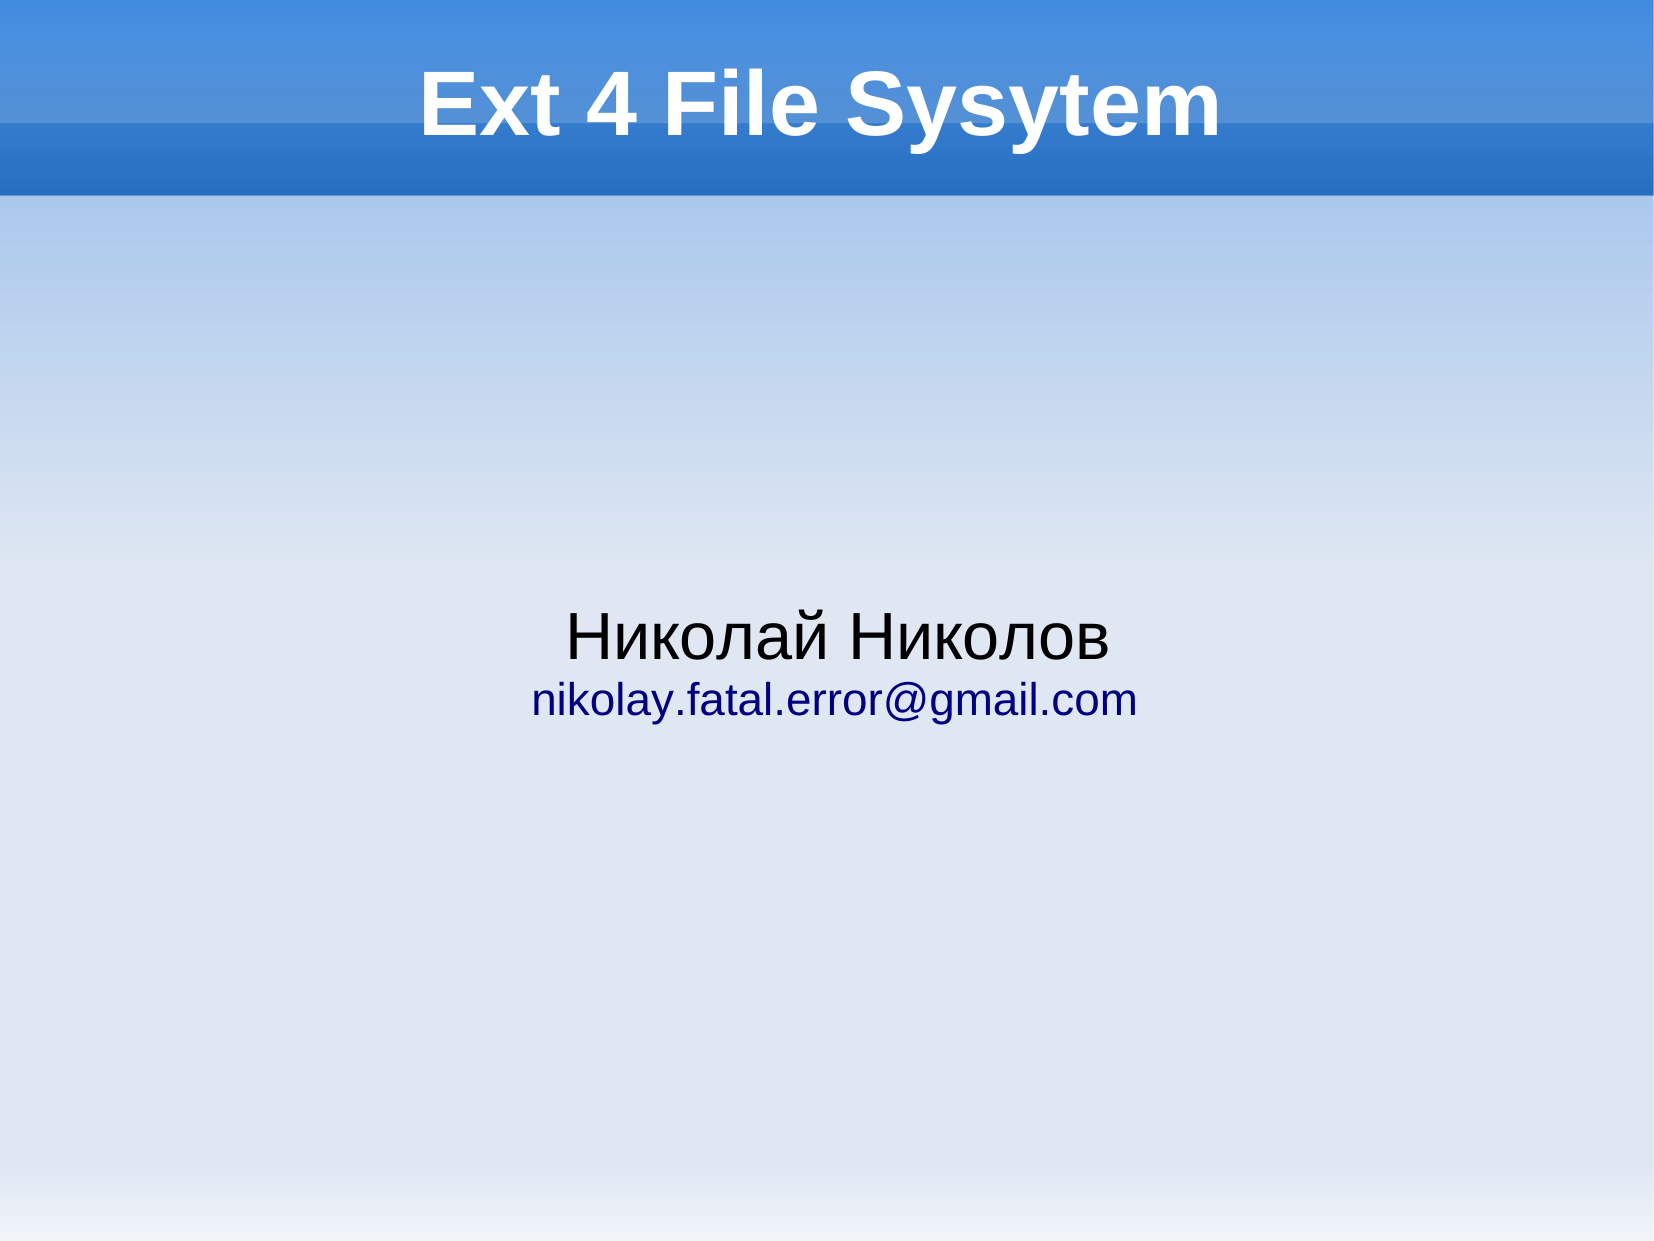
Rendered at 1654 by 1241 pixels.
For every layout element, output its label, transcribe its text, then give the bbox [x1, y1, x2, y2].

picture [0, 0, 1654, 1241]
subtitle Николай Николов nikolay.fatal.error@gmail.com [82, 290, 1571, 1109]
title Ext 4 File Sysytem [76, 0, 1565, 208]
